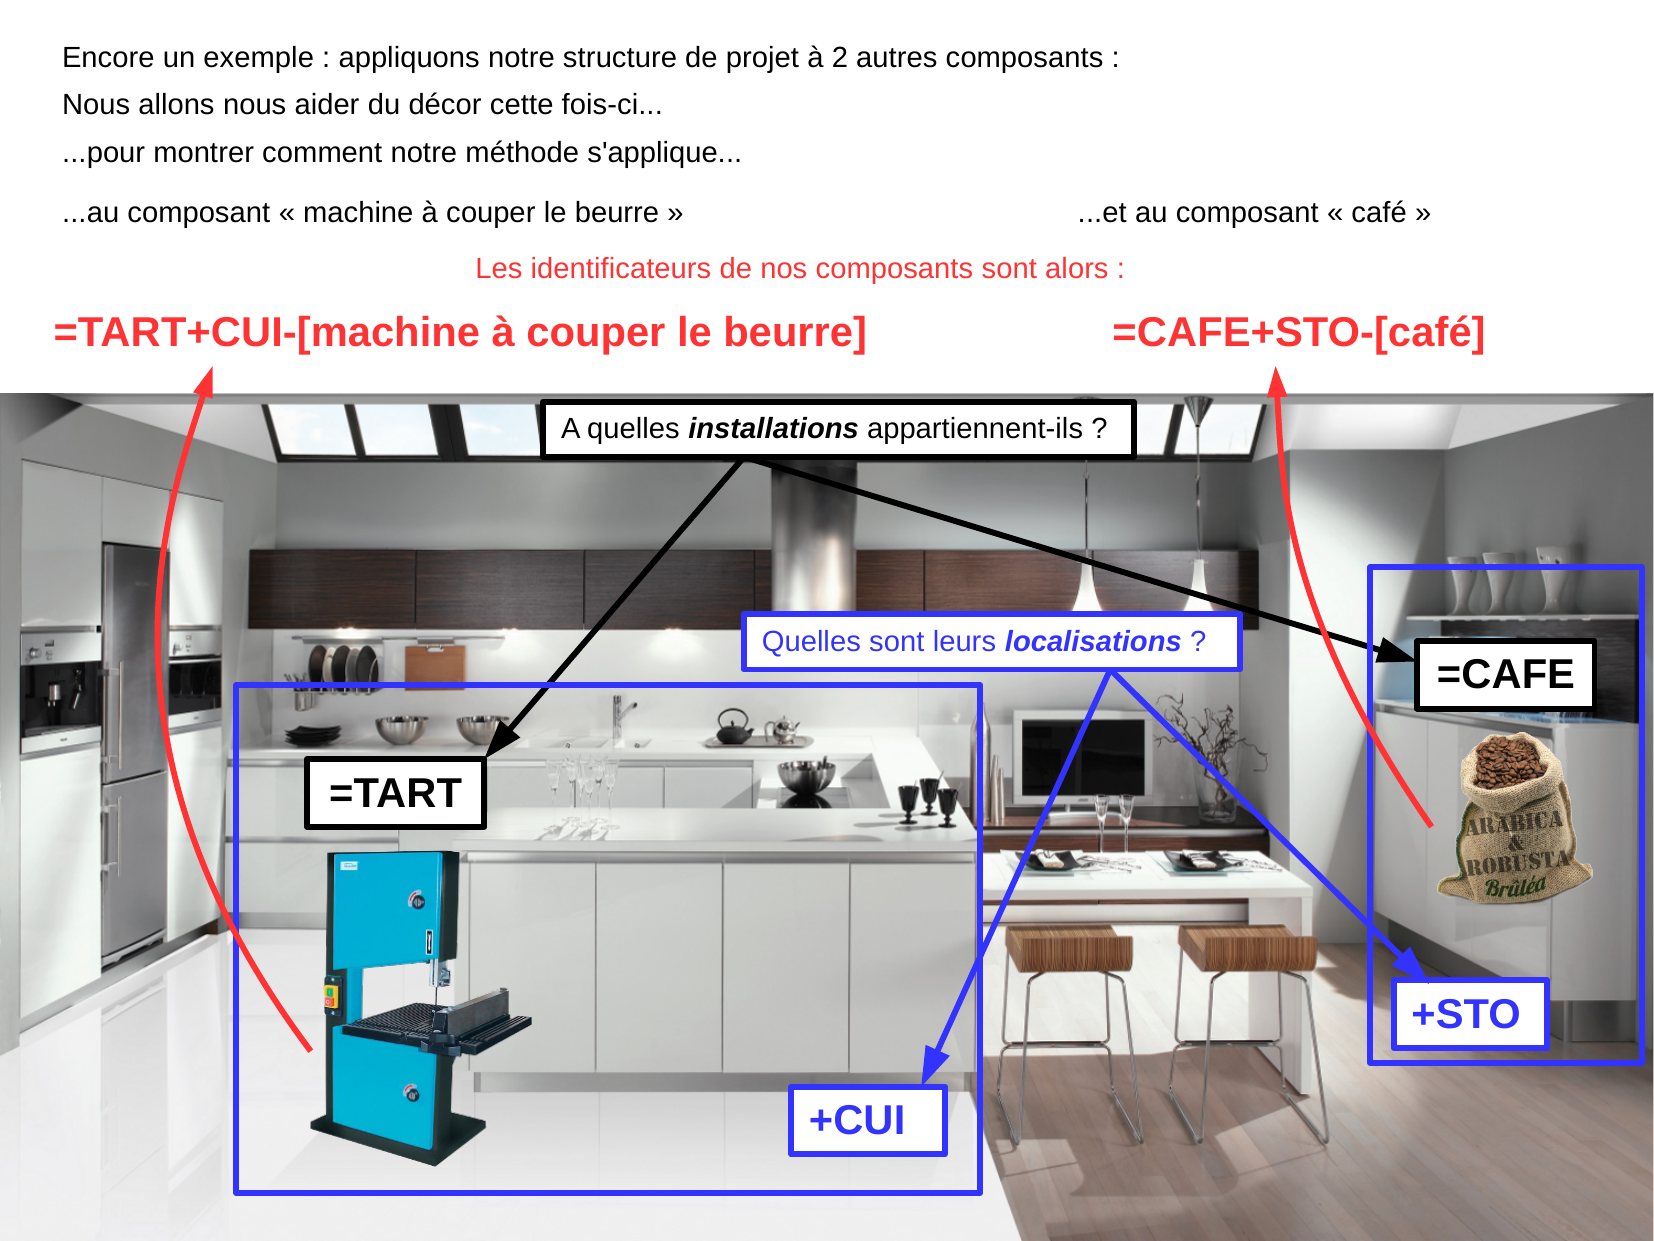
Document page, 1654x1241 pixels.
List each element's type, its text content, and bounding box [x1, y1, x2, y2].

picture [239, 688, 977, 1190]
picture [0, 393, 1654, 1241]
picture [1373, 570, 1639, 1060]
picture [1118, 612, 1367, 917]
text_box =TART [307, 759, 485, 827]
text_box =TART+CUI-[machine à couper le beurre] [23, 298, 898, 367]
text_box Quelles sont leurs localisations ? [744, 614, 1241, 670]
picture [1331, 639, 1367, 714]
text_box =CAFE [1417, 640, 1595, 709]
text_box +CUI [791, 1086, 945, 1155]
text_box ...pour montrer comment notre méthode s'applique... [47, 128, 768, 178]
text_box Nous allons nous aider du décor cette fois-ci... [47, 81, 1560, 131]
text_box Les identificateurs de nos composants sont alors : [460, 244, 1146, 294]
text_box A quelles installations appartiennent-ils ? [543, 401, 1134, 457]
text_box ...et au composant « café » [1062, 188, 1477, 239]
picture [556, 461, 1237, 940]
text_box ...au composant « machine à couper le beurre » [47, 188, 733, 239]
text_box =CAFE+STO-[café] [1086, 298, 1512, 367]
text_box +STO [1393, 980, 1548, 1049]
picture [161, 393, 1318, 920]
text_box Encore un exemple : appliquons notre structure de projet à 2 autres composants : [47, 33, 1560, 81]
